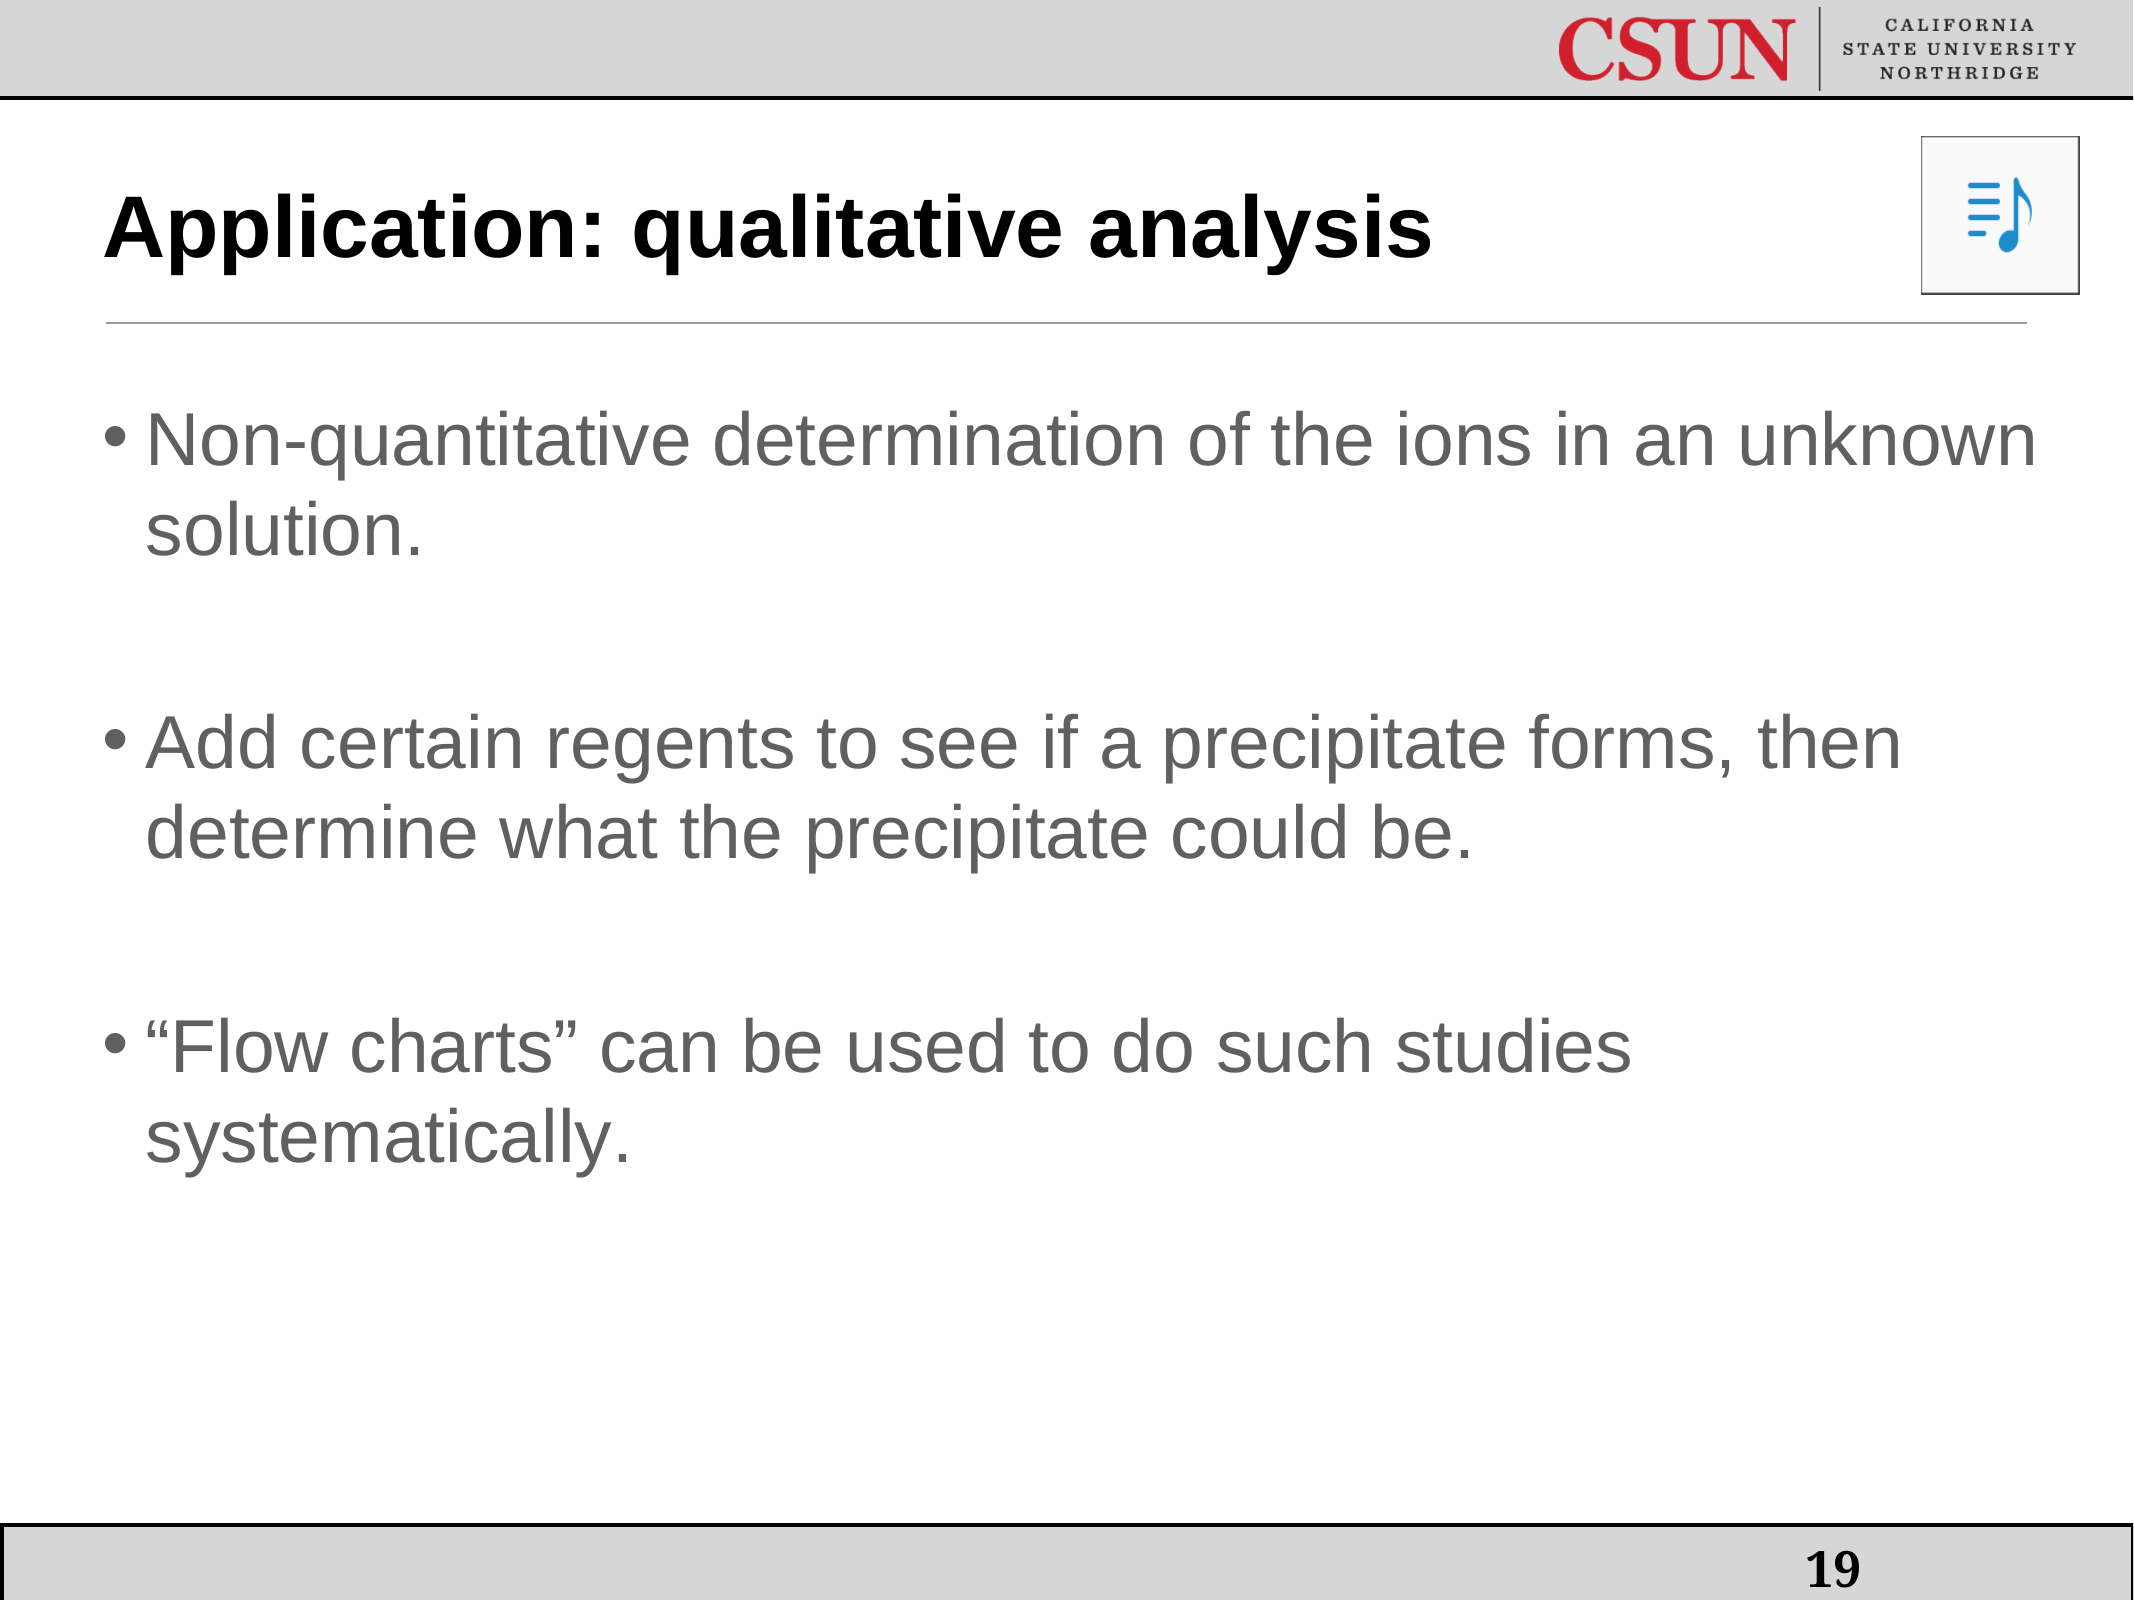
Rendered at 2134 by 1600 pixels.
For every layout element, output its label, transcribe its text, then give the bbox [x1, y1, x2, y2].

title Application: qualitative analysis [93, 104, 2040, 284]
list Non-quantitative determination of the ions in an unknown solution. Add certain regents to see if a precipitate forms, then determine what the precipitate could be. “Flow charts” can be used to do such studies systematically. [93, 382, 2101, 1231]
text_box [1920, 135, 2081, 296]
picture [1559, 7, 2076, 91]
